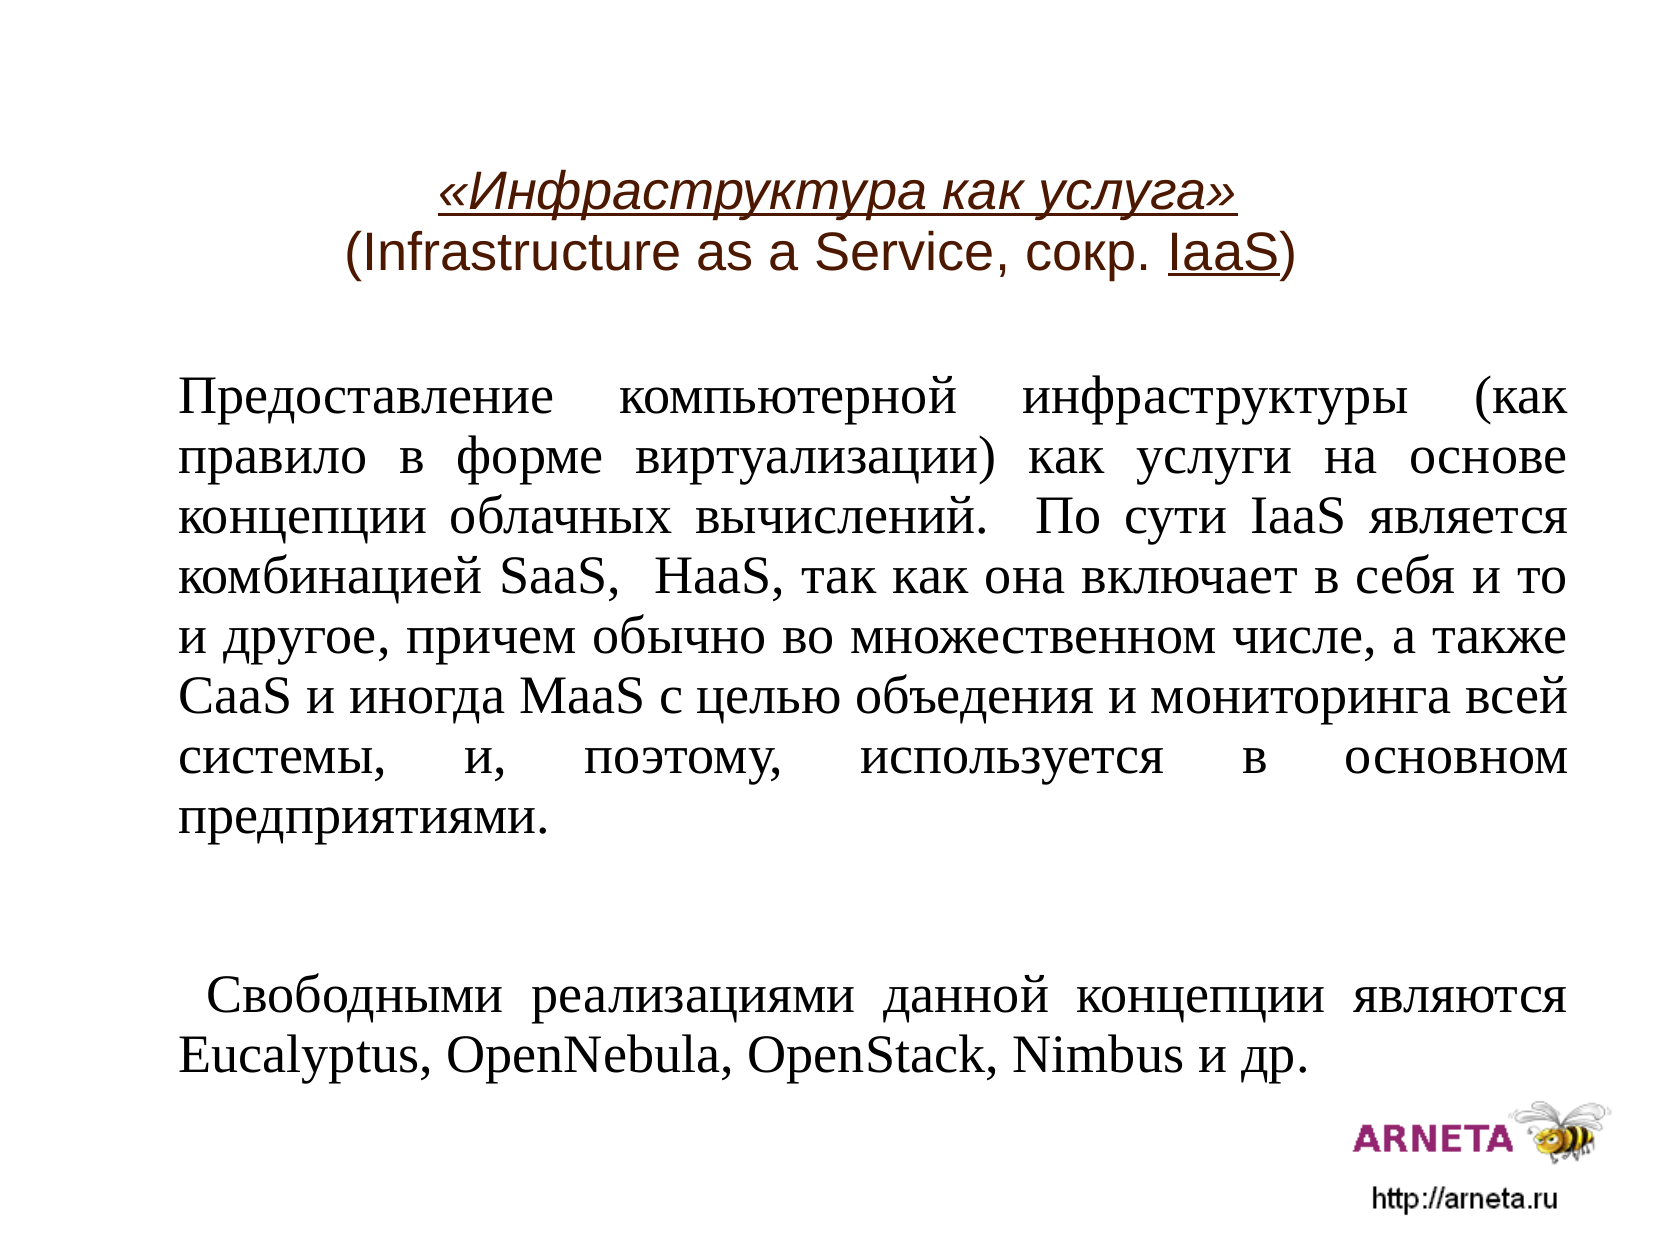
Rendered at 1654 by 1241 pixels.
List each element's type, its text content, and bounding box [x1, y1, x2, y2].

picture [1328, 1092, 1640, 1223]
title «Инфраструктура как услуга» (Infrastructure as a Service, сокр. IaaS) [76, 117, 1565, 325]
list Предоставление компьютерной инфраструктуры (как правило в форме виртуализации) как услуги на основе концепции облачных вычислений. По сути IaaS является комбинацией SaaS, HaaS, так как она включает в себя и то и другое, причем обычно во множественном числе, а также CaaS и иногда MaaS с целью объедения и мониторинга всей системы, и, поэтому, используется в основном предприятиями. Свободными реализациями данной концепции являются Eucalyptus, OpenNebula, OpenStack, Nimbus и др. [178, 364, 1570, 1184]
